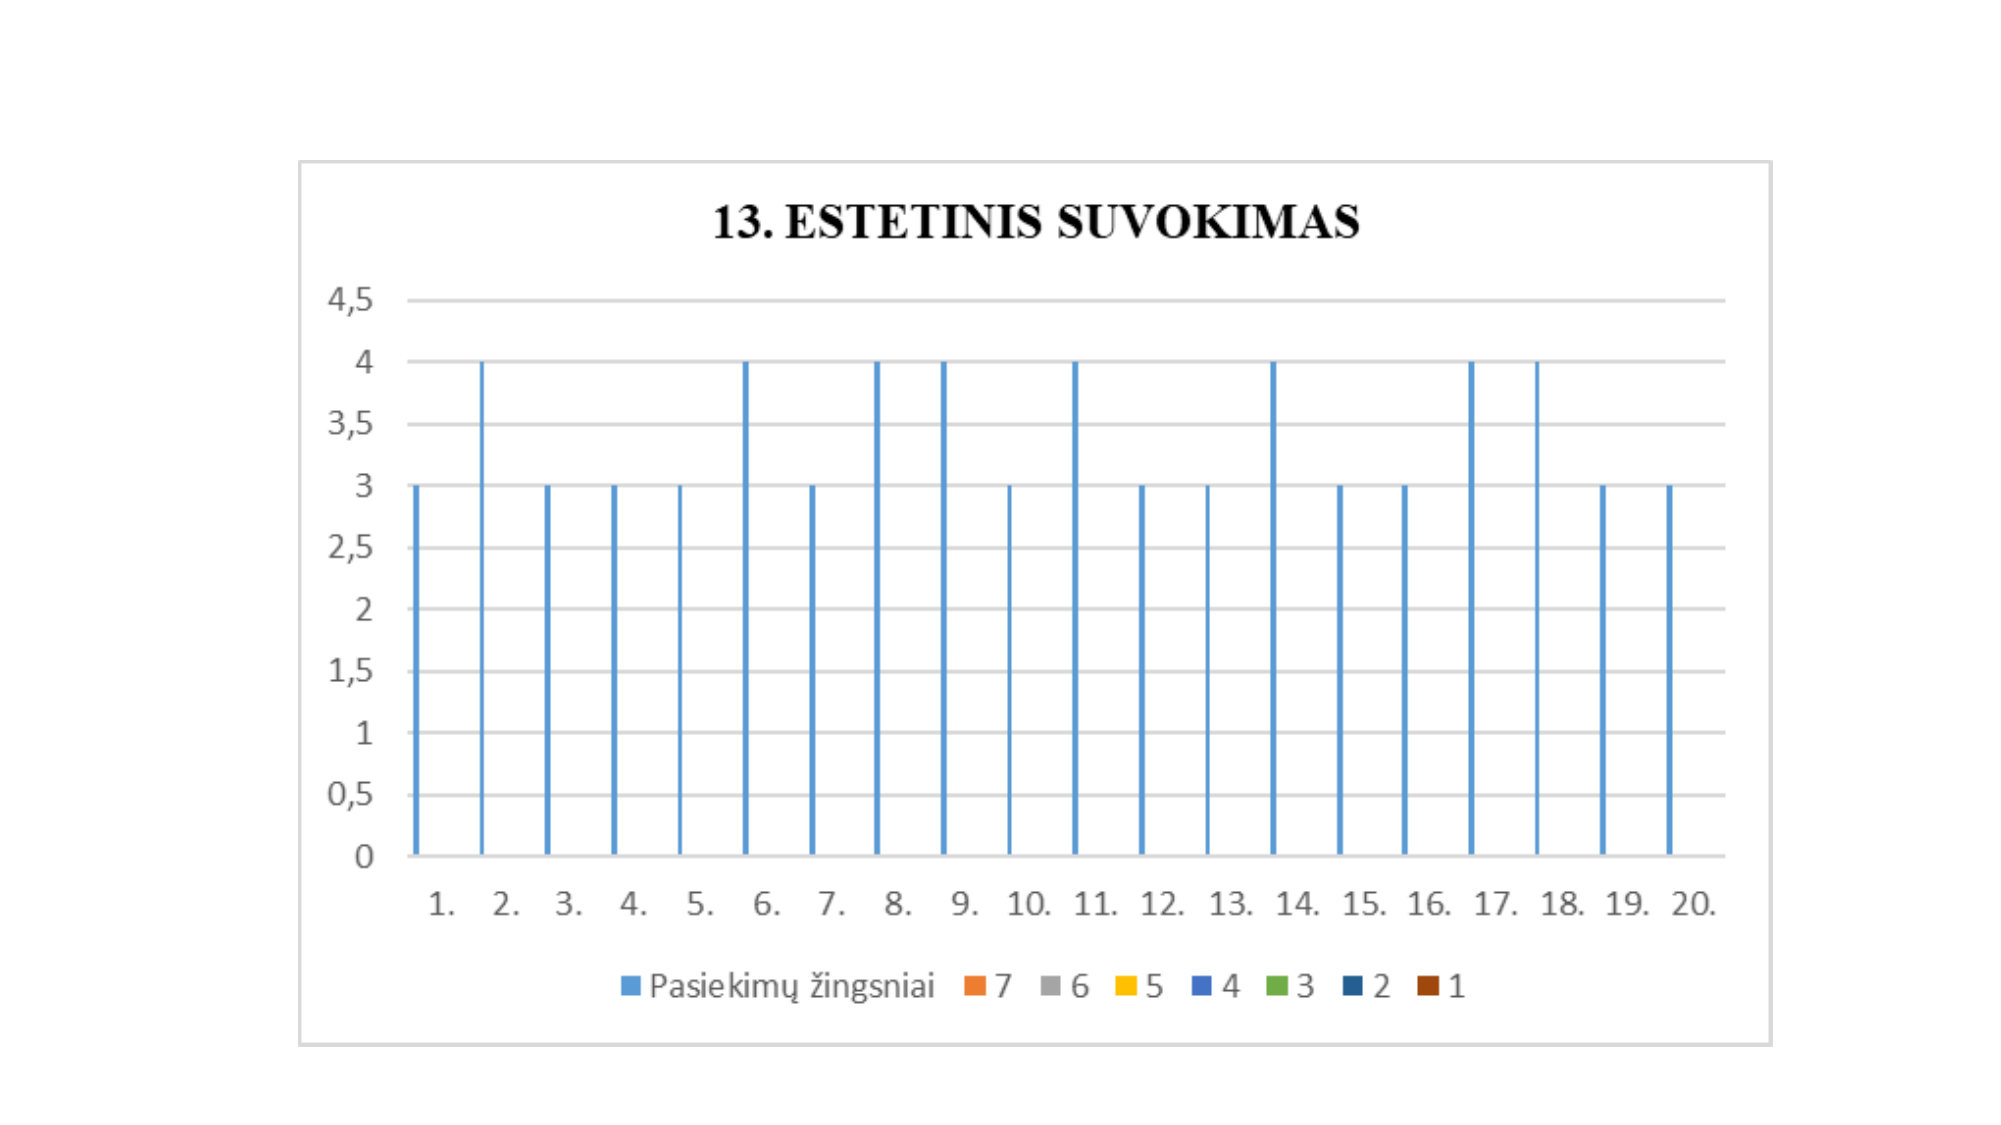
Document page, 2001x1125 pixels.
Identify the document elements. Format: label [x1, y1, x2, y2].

picture [298, 160, 1773, 1047]
